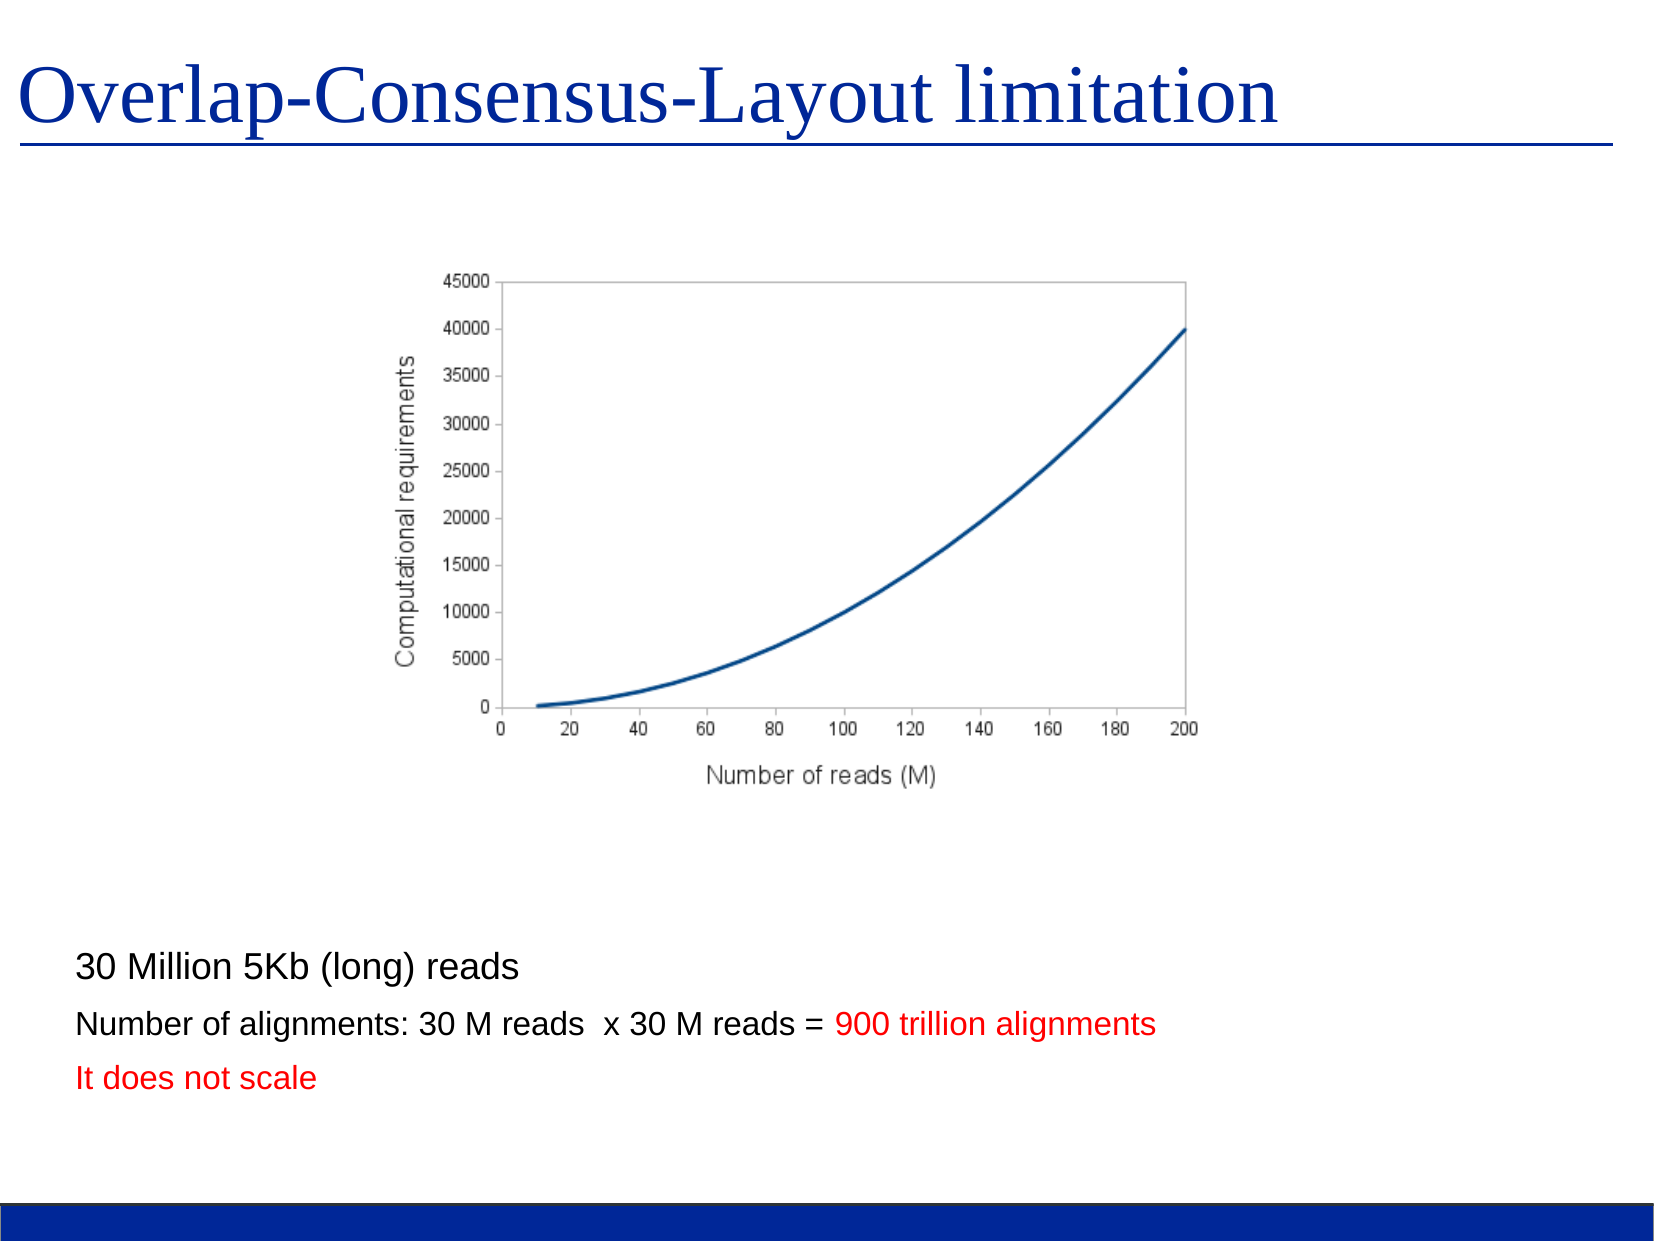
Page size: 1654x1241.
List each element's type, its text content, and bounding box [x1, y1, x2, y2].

title Overlap-Consensus-Layout limitation [17, 0, 1589, 198]
list 30 Million 5Kb (long) reads Number of alignments: 30 M reads x 30 M reads = 900 trillion alignments It does not scale [75, 945, 1276, 1143]
picture [386, 263, 1204, 803]
